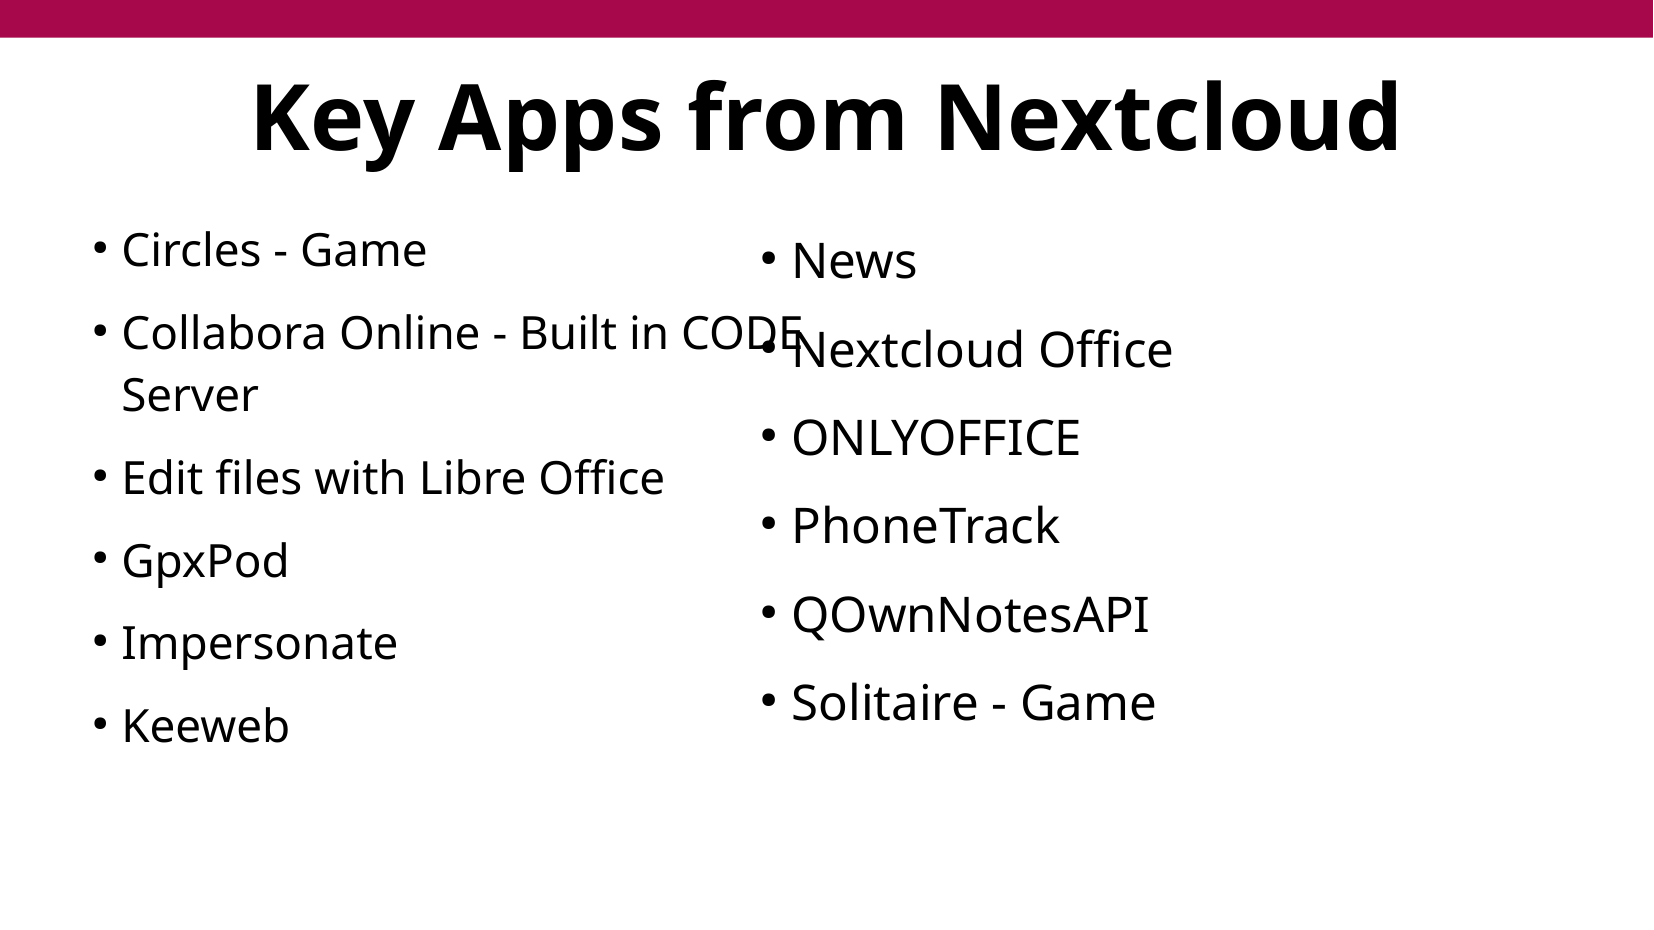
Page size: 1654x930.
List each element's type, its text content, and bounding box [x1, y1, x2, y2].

list Circles - Game Collabora Online - Built in CODE Server Edit files with Libre Office GpxPod Impersonate Keeweb [82, 217, 815, 757]
list News Nextcloud Office ONLYOFFICE PhoneTrack QOwnNotesAPI Solitaire - Game [749, 226, 1482, 740]
title Key Apps from Nextcloud [82, 36, 1571, 193]
